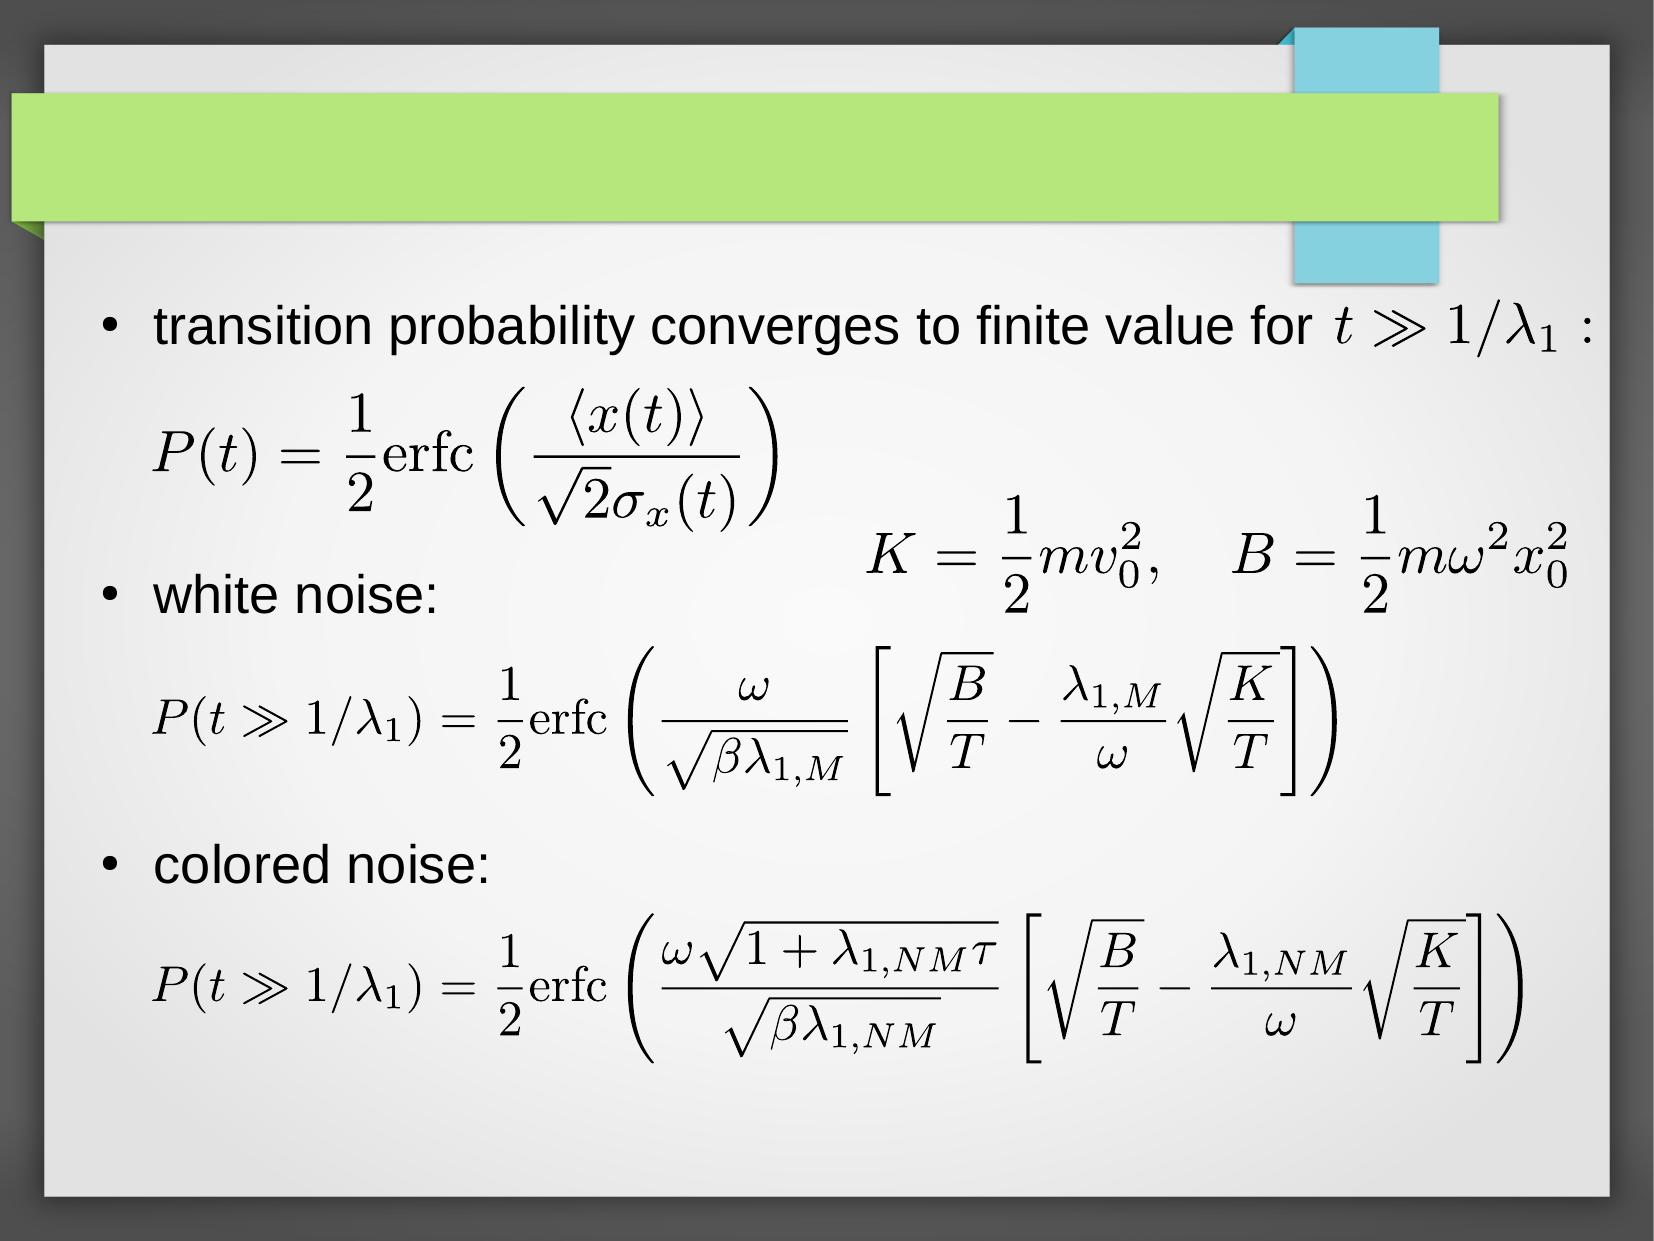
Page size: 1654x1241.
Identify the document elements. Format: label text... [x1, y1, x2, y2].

text_box [864, 494, 1569, 613]
list transition probability converges to finite value for white noise: colored noise: [82, 295, 1571, 1015]
text_box [150, 913, 1535, 1064]
text_box [1333, 299, 1596, 358]
text_box [150, 646, 1349, 797]
text_box [150, 386, 790, 533]
picture [0, 0, 1654, 1241]
